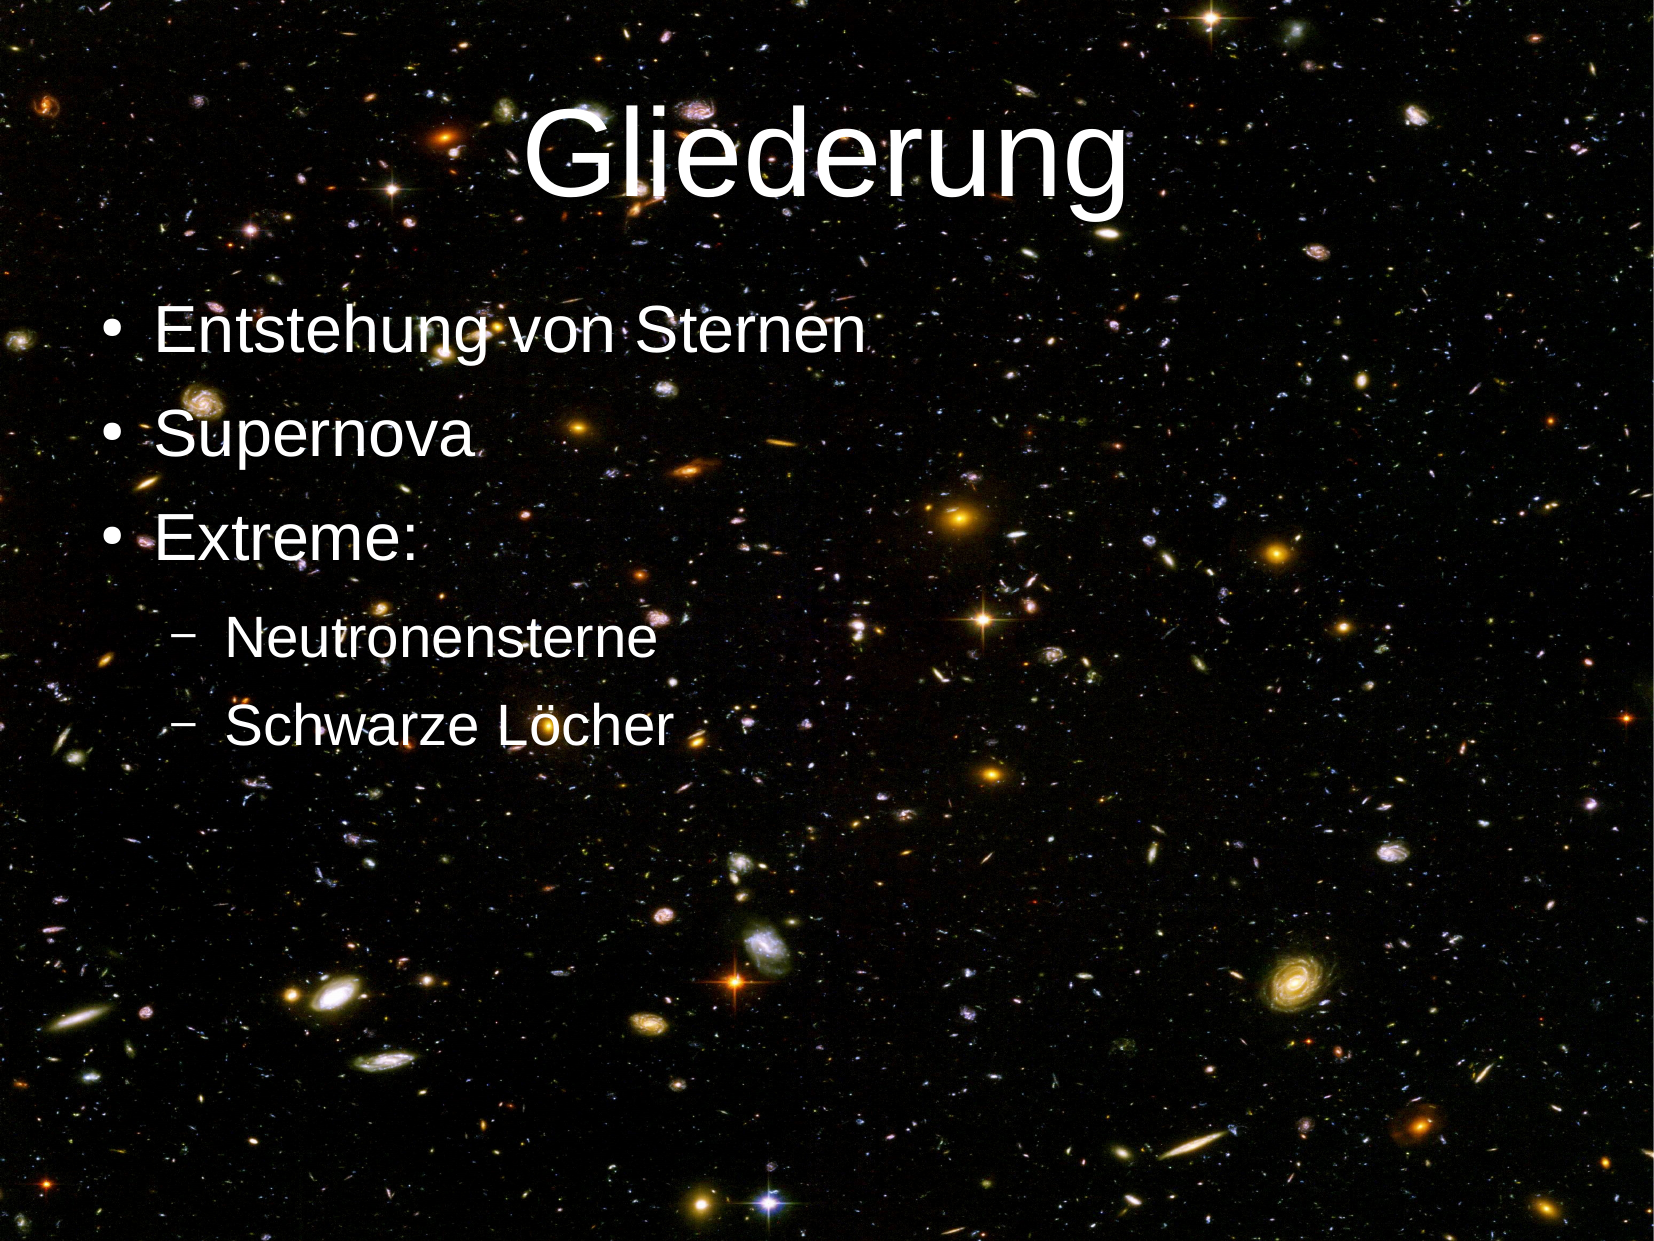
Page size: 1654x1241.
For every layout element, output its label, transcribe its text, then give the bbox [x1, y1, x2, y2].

list Entstehung von Sternen Supernova Extreme: Neutronensterne Schwarze Löcher [82, 291, 1571, 1111]
picture [0, 0, 1654, 1241]
title Gliederung [82, 49, 1571, 257]
